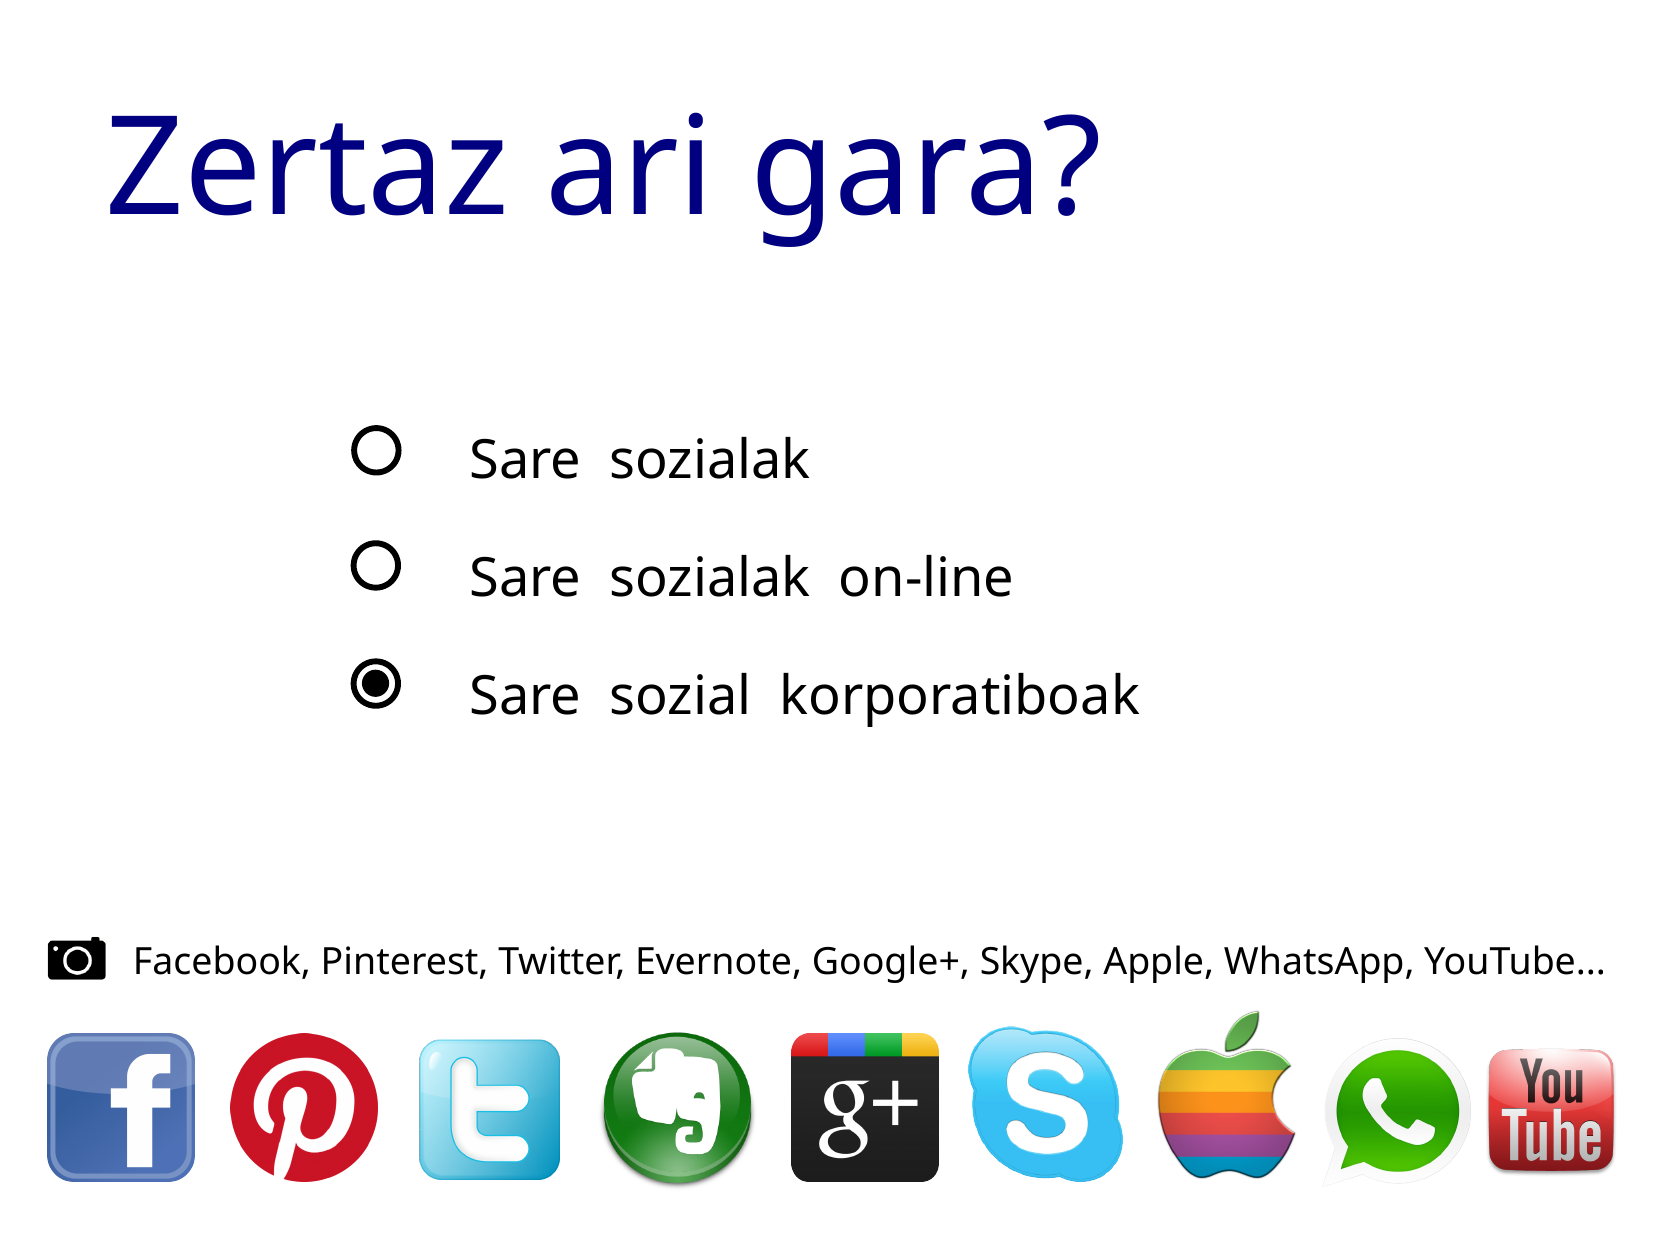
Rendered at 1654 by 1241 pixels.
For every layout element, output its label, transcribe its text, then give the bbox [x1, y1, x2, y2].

text_box [353, 661, 399, 706]
text_box Sare sozialak on-line [454, 531, 1199, 608]
picture [46, 935, 107, 982]
text_box Facebook, Pinterest, Twitter, Evernote, Google+, Skype, Apple, WhatsApp, YouTube... [118, 927, 1582, 985]
picture [791, 1033, 939, 1182]
picture [1483, 1045, 1619, 1180]
text_box Sare sozial korporatiboak [454, 649, 1394, 726]
picture [230, 1033, 378, 1182]
text_box [353, 543, 399, 588]
text_box [354, 428, 399, 473]
picture [47, 1033, 195, 1182]
picture [968, 1026, 1123, 1182]
picture [407, 1027, 572, 1192]
picture [591, 1022, 762, 1193]
text_box Zertaz ari gara? [90, 59, 1350, 237]
picture [1322, 1038, 1471, 1188]
text_box Sare sozialak [454, 413, 1193, 489]
picture [1139, 1008, 1313, 1182]
